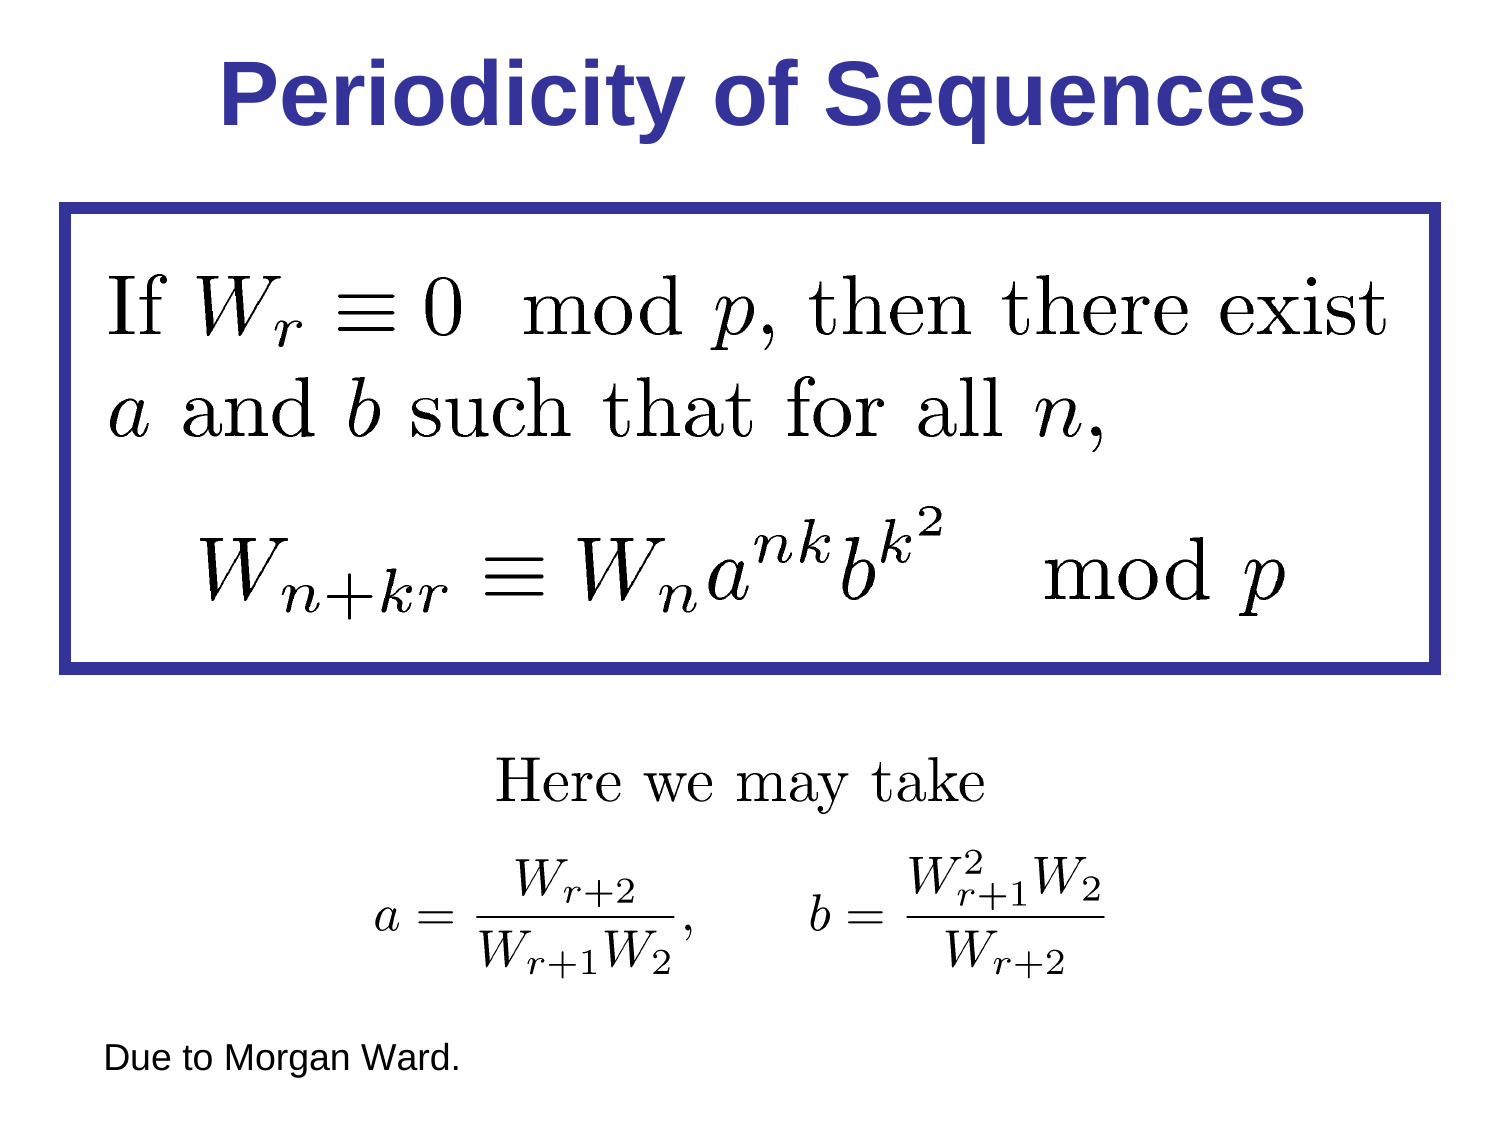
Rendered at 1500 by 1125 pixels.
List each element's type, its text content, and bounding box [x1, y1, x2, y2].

text_box Due to Morgan Ward. [88, 1033, 477, 1091]
picture [194, 503, 1285, 628]
title Periodicity of Sequences [88, 0, 1439, 188]
picture [100, 267, 1387, 455]
picture [490, 751, 987, 815]
picture [372, 846, 1105, 983]
